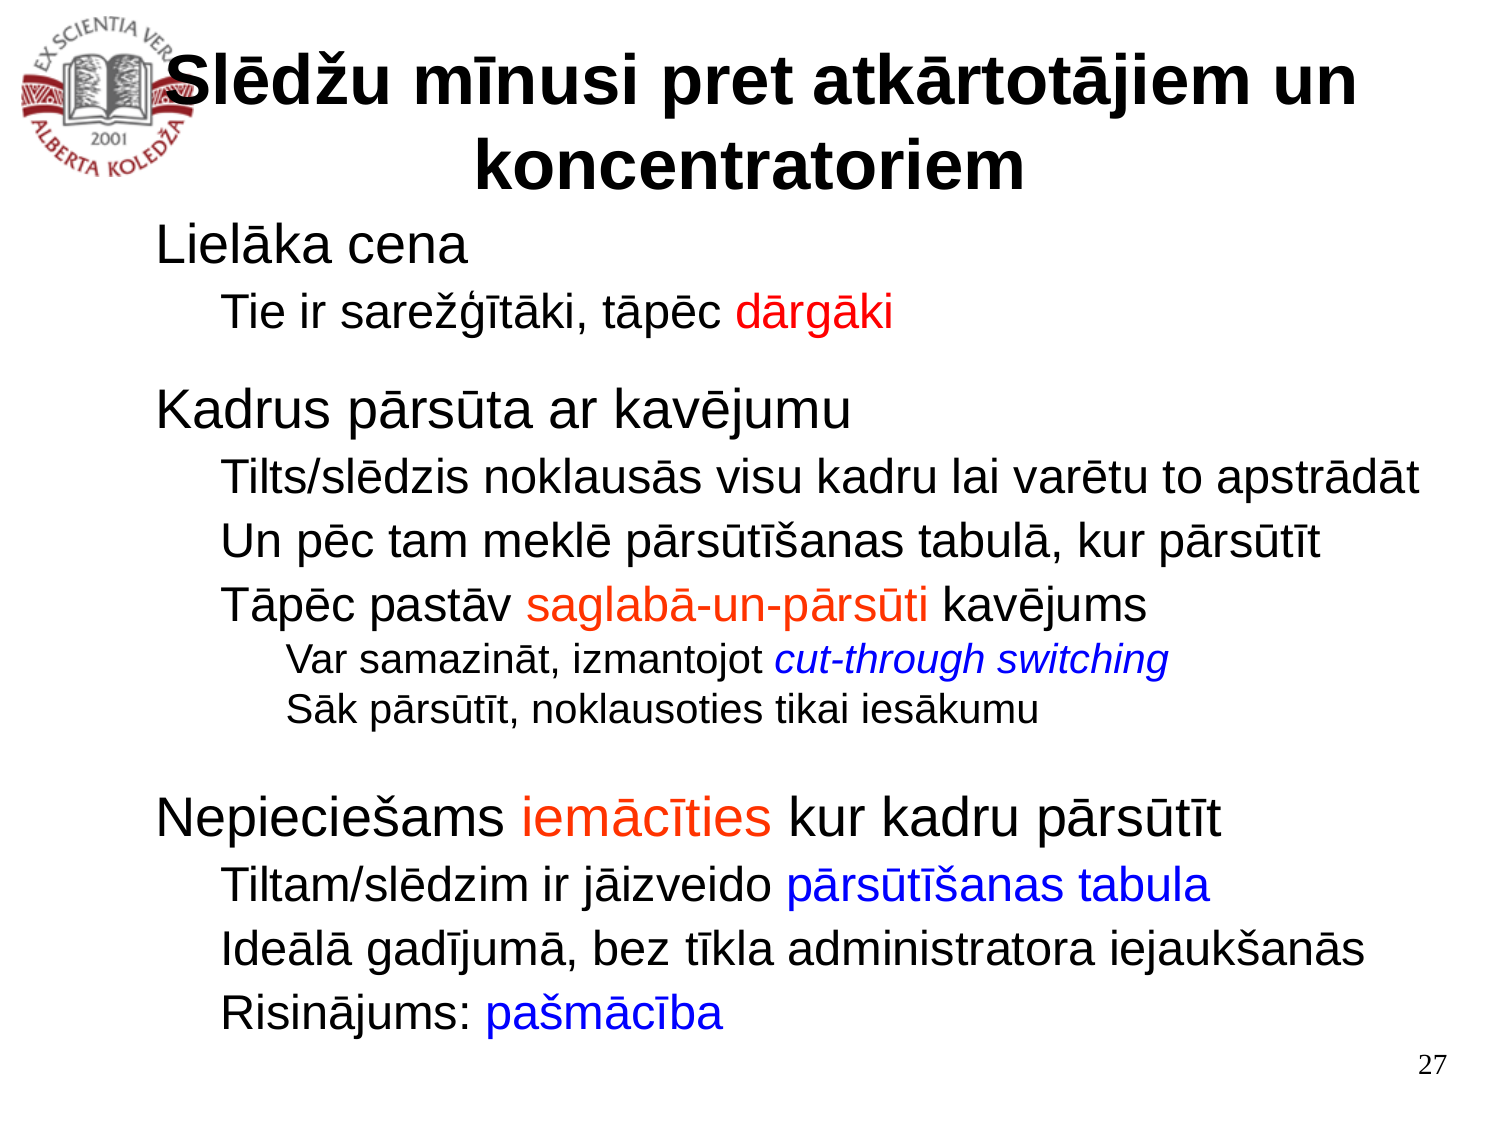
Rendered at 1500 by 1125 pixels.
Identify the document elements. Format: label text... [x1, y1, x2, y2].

title Slēdžu mīnusi pret atkārtotājiem un koncentratoriem [50, 26, 1450, 212]
picture [21, 16, 194, 177]
list Lielāka cena Tie ir sarežģītāki, tāpēc dārgāki Kadrus pārsūta ar kavējumu Tilts/slēdzis noklausās visu kadru lai varētu to apstrādāt Un pēc tam meklē pārsūtīšanas tabulā, kur pārsūtīt Tāpēc pastāv saglabā-un-pārsūti kavējums Var samazināt, izmantojot cut-through switching Sāk pārsūtīt, noklausoties tikai iesākumu Nepieciešams iemācīties kur kadru pārsūtīt Tiltam/slēdzim ir jāizveido pārsūtīšanas tabula Ideālā gadījumā, bez tīkla administratora iejaukšanās Risinājums: pašmācība [74, 200, 1463, 1101]
